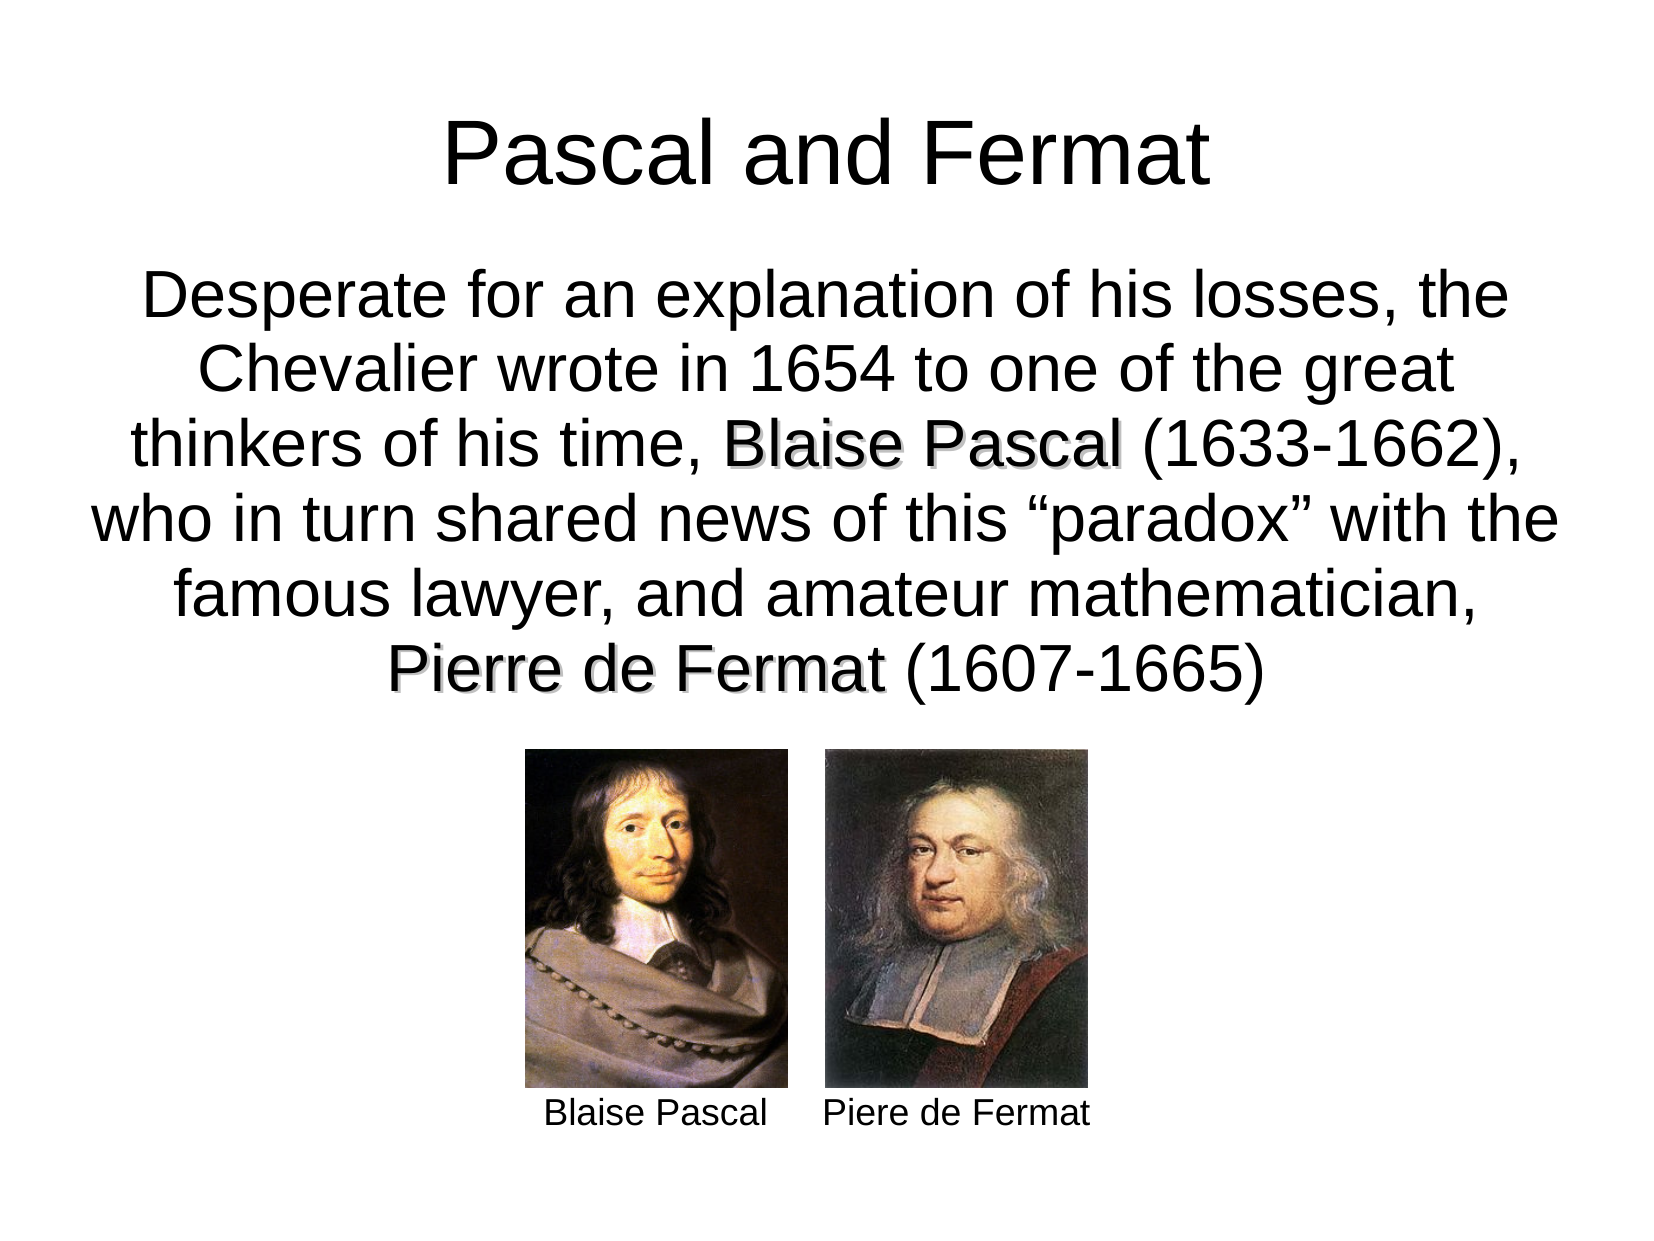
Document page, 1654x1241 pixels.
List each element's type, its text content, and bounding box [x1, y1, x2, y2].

picture [825, 749, 1088, 1084]
picture [525, 749, 788, 1084]
text_box Blaise Pascal Piere de Fermat [476, 1084, 1159, 1141]
subtitle Desperate for an explanation of his losses, the Chevalier wrote in 1654 to one of the great thinkers of his time, Blaise Pascal (1633-1662), who in turn shared news of this “paradox” with the famous lawyer, and amateur mathematician, Pierre de Fermat (1607-1665) [82, 225, 1571, 1111]
title Pascal and Fermat [82, 49, 1571, 225]
